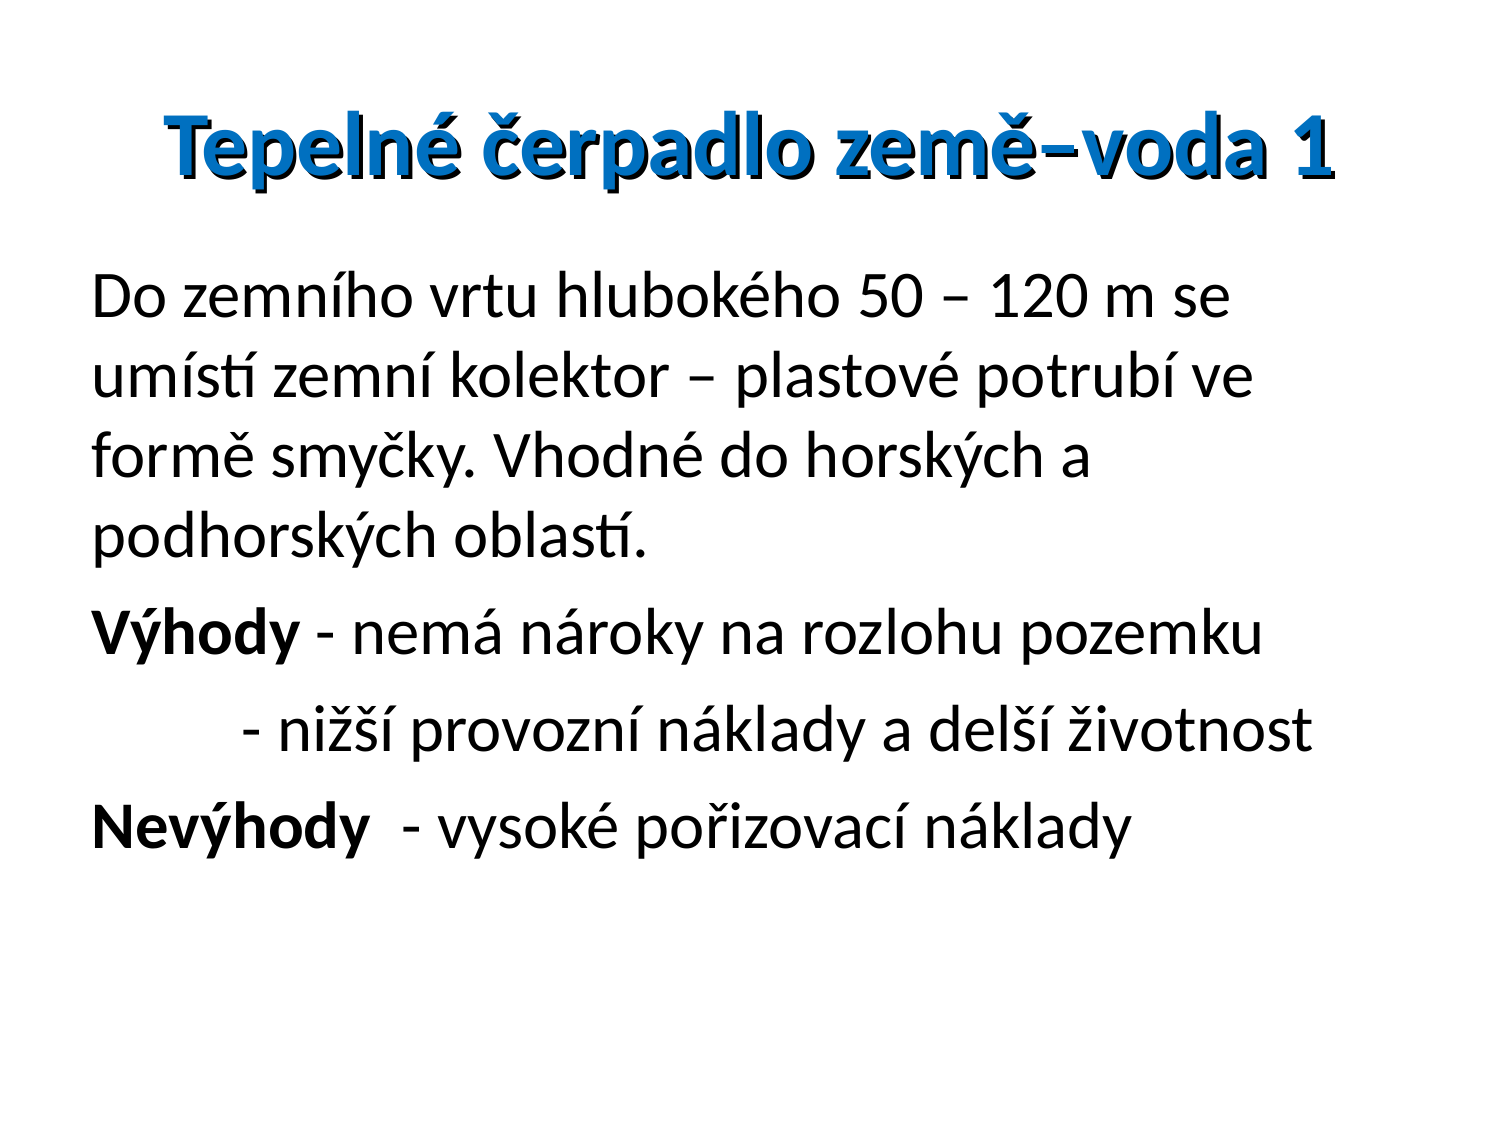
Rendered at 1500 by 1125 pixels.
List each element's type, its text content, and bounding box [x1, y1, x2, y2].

title Tepelné čerpadlo země–voda 1 [75, 45, 1426, 233]
list Do zemního vrtu hlubokého 50 – 120 m se umístí zemní kolektor – plastové potrubí ve formě smyčky. Vhodné do horských a podhorských oblastí. Výhody - nemá nároky na rozlohu pozemku - nižší provozní náklady a delší životnost Nevýhody - vysoké pořizovací náklady [76, 243, 1427, 986]
